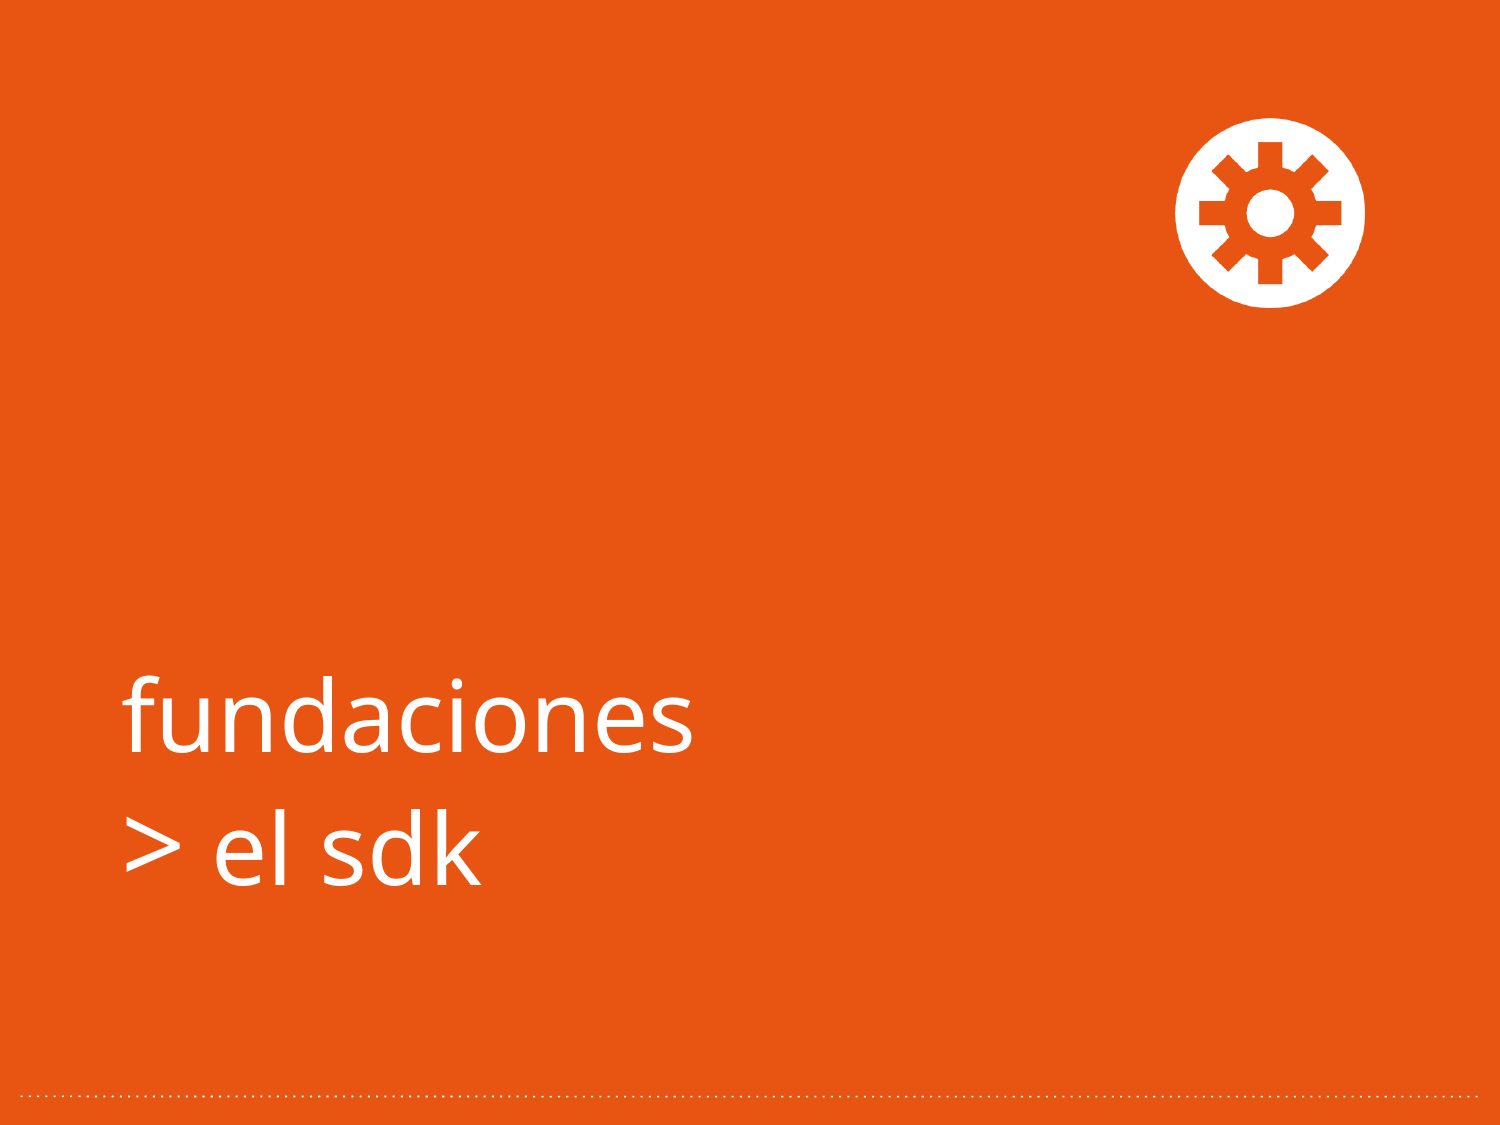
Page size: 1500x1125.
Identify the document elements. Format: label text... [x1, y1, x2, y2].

text_box fundaciones > el sdk [106, 637, 756, 912]
picture [1175, 118, 1365, 308]
